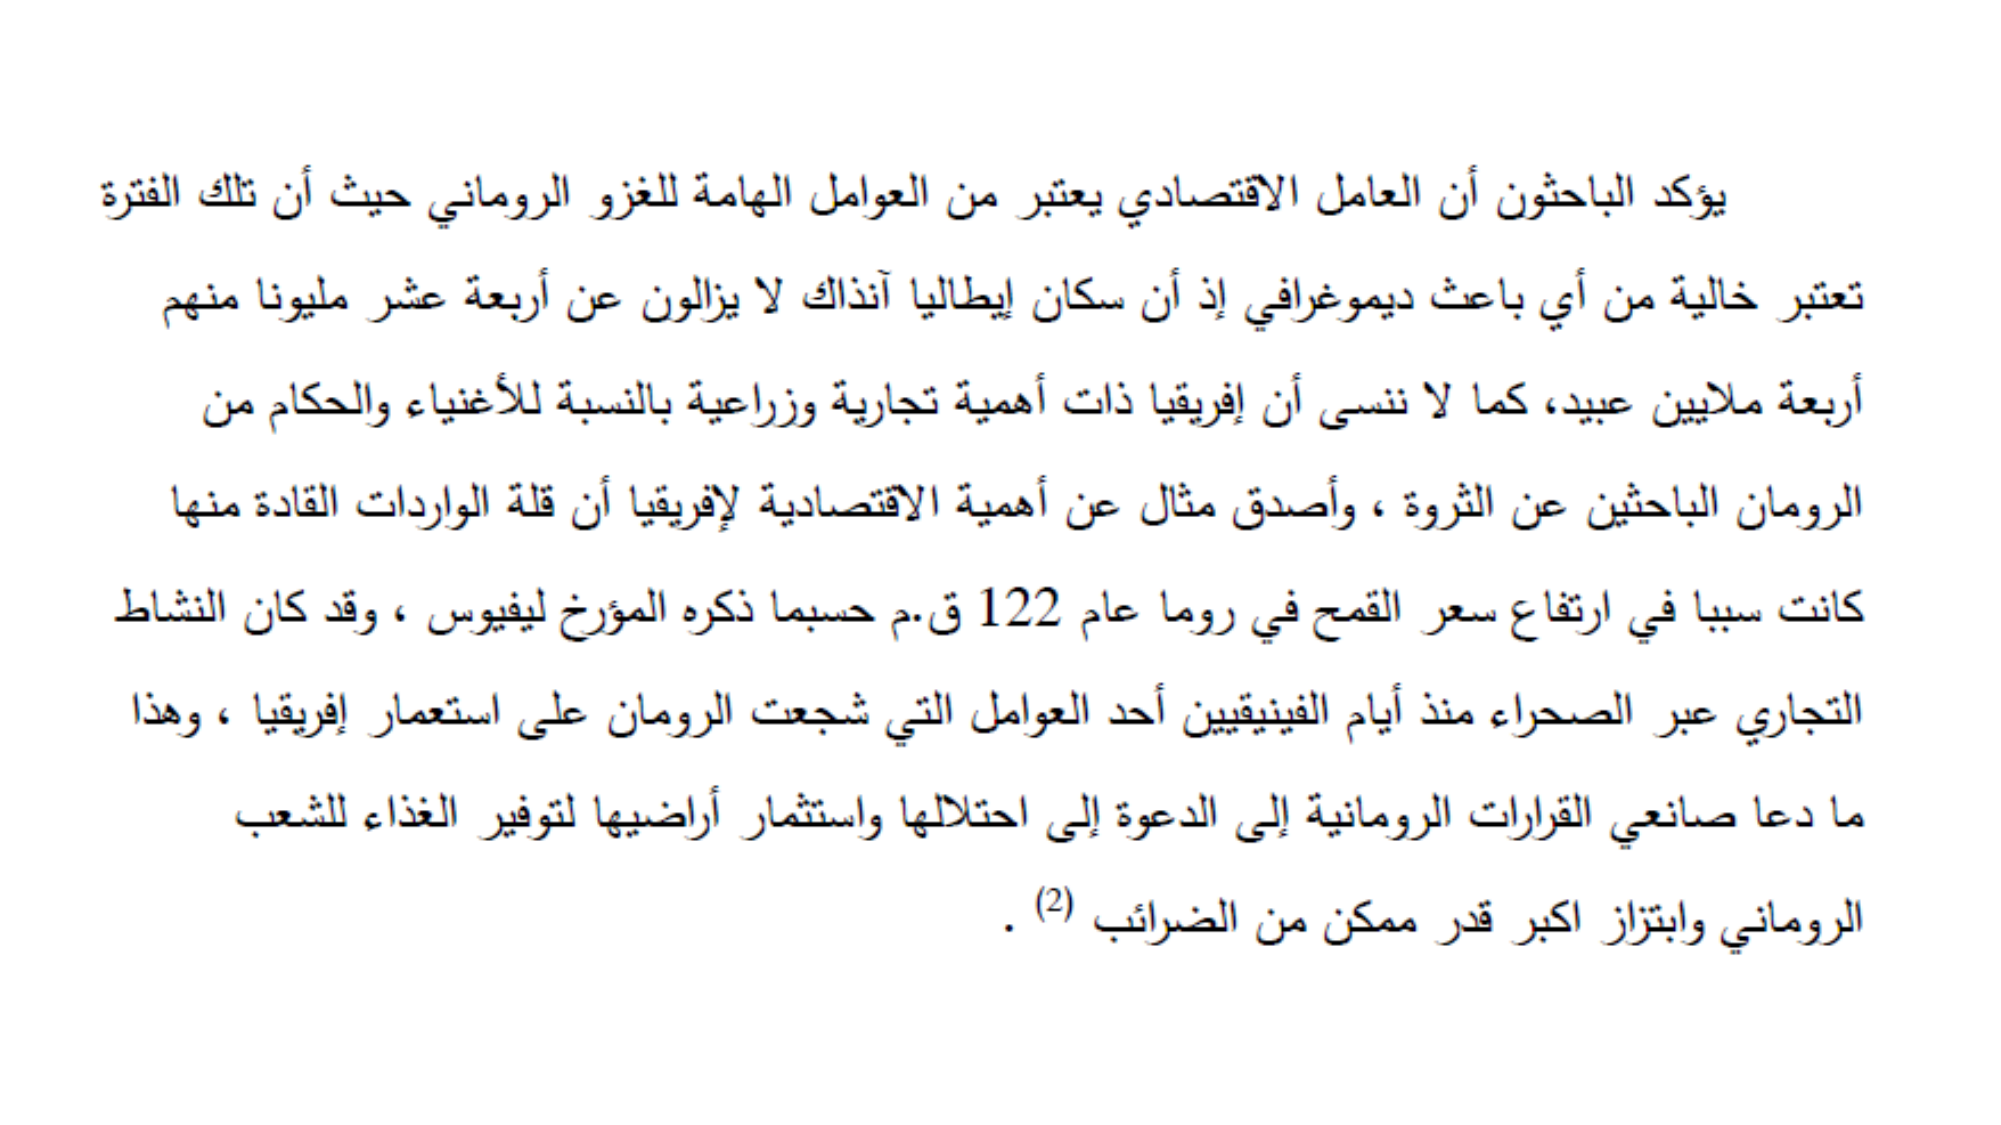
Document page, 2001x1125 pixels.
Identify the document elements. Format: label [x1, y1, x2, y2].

picture [81, 152, 1909, 969]
